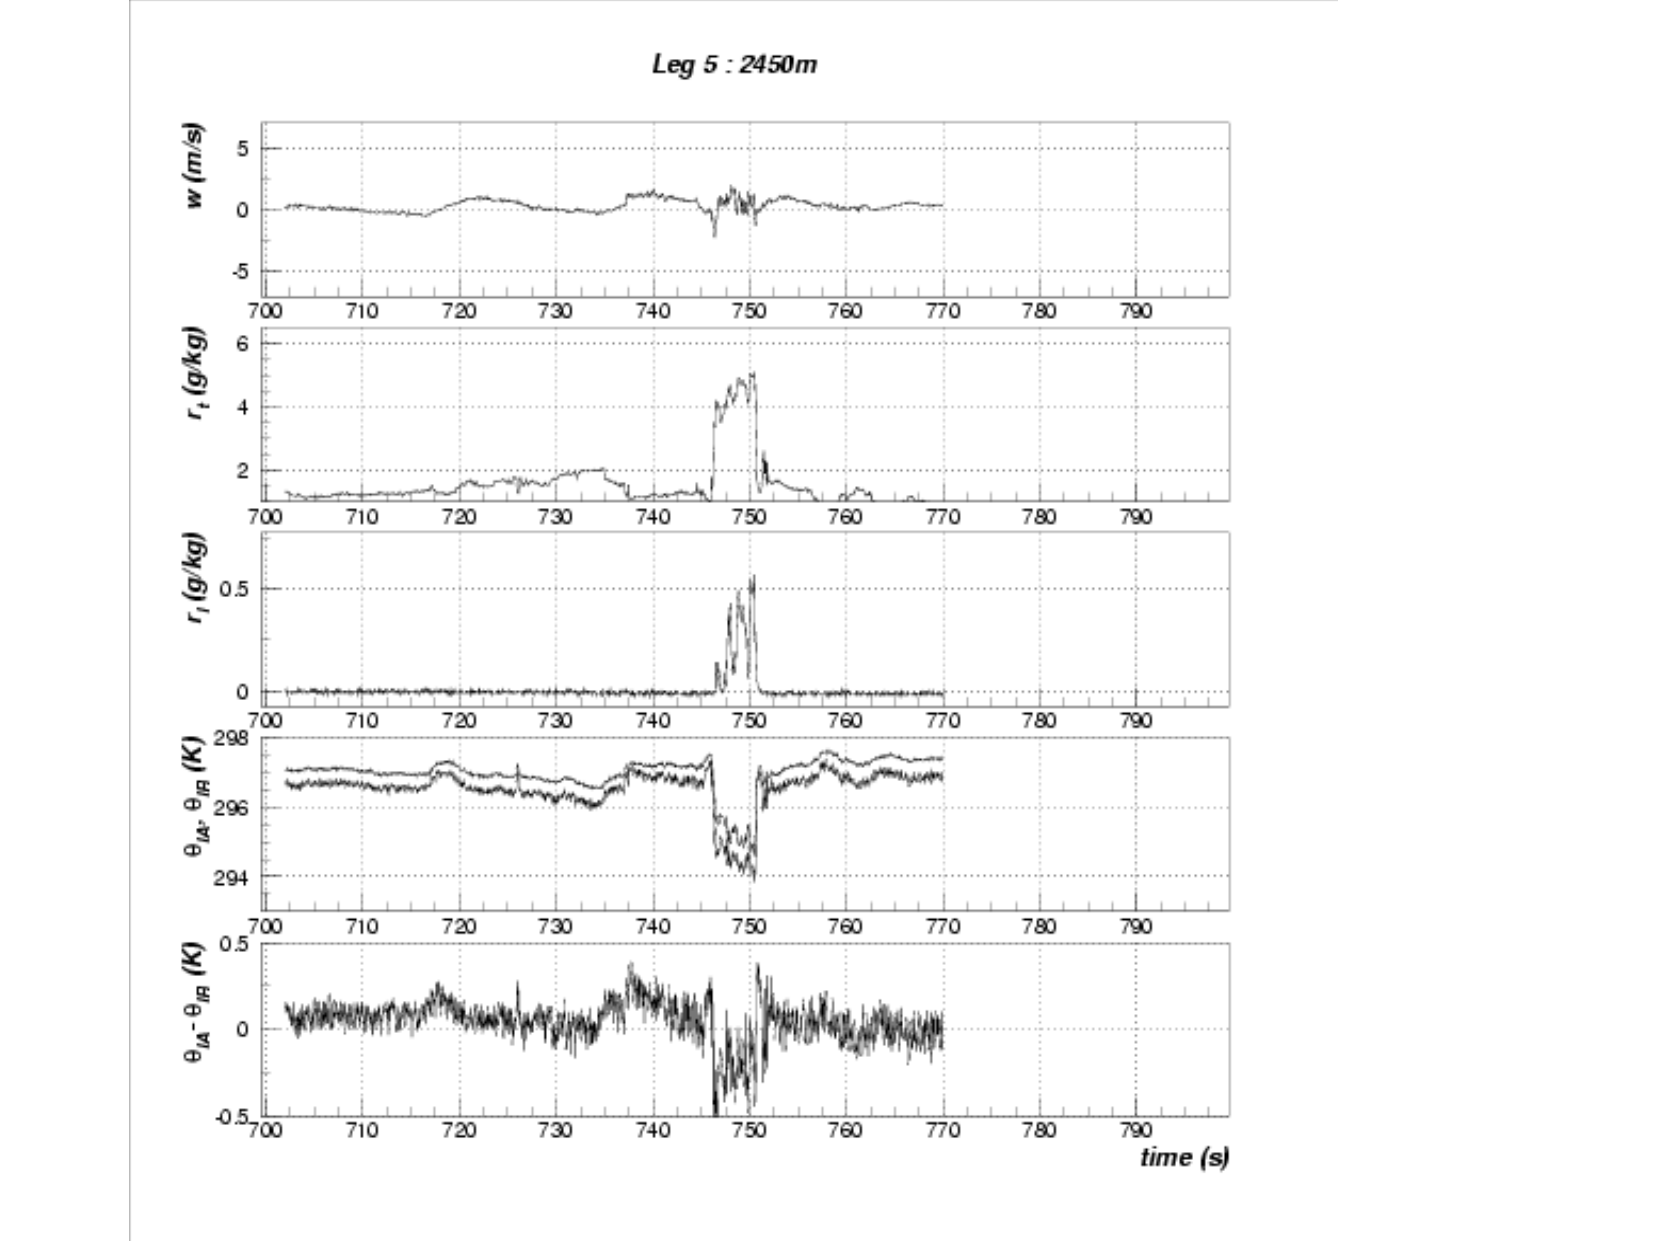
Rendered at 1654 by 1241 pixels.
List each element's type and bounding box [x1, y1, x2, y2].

picture [129, 0, 1338, 1241]
